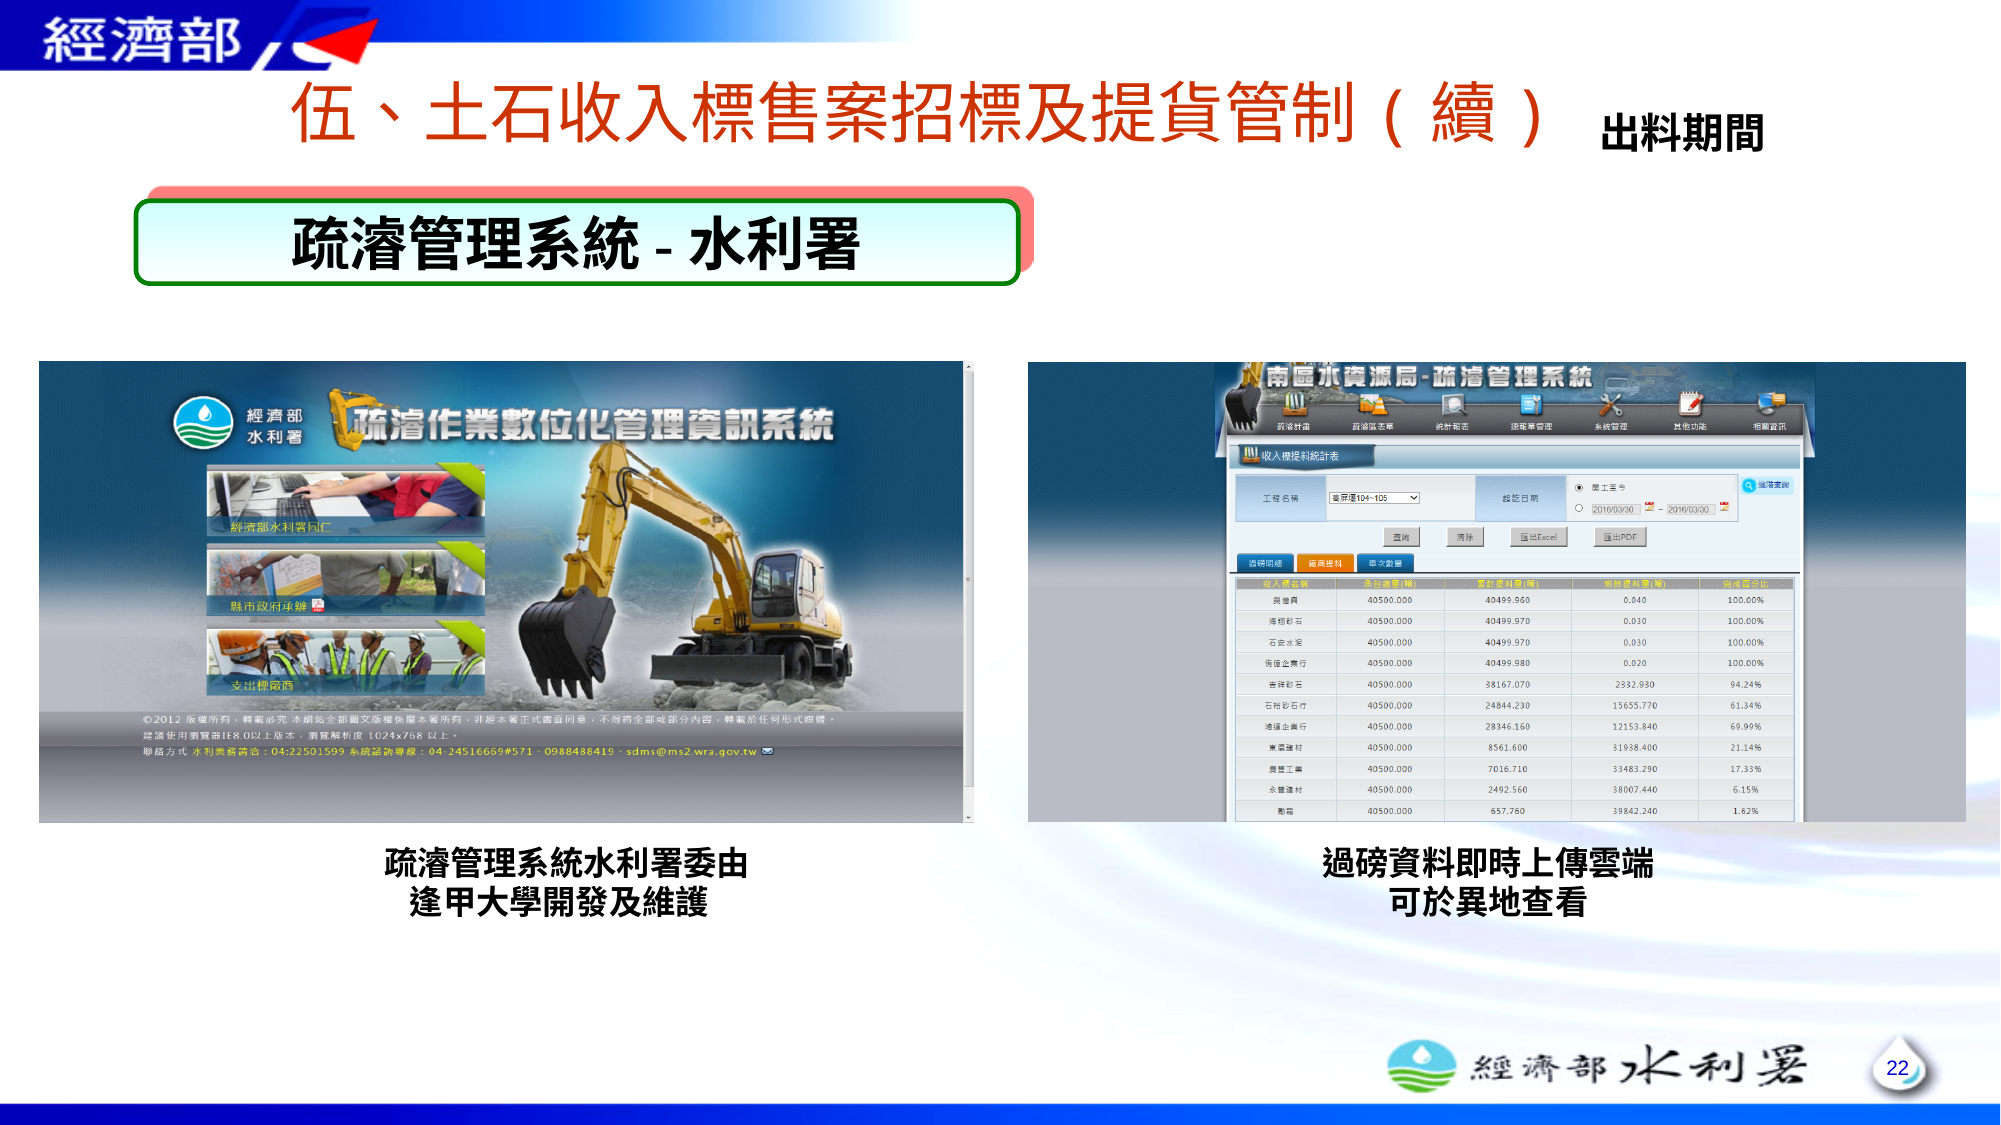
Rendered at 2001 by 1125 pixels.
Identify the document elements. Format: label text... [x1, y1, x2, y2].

text_box 伍、土石收入標售案招標及提貨管制(續) [275, 78, 1673, 162]
text_box 疏濬管理系統水利署委由 逢甲大學開發及維護 [244, 834, 875, 931]
text_box 疏濬管理系統-水利署 [135, 200, 1019, 284]
picture [39, 361, 974, 823]
text_box 過磅資料即時上傳雲端 可於異地查看 [1173, 834, 1805, 931]
text_box 出料期間 [1584, 99, 1980, 166]
picture [1028, 362, 1966, 822]
